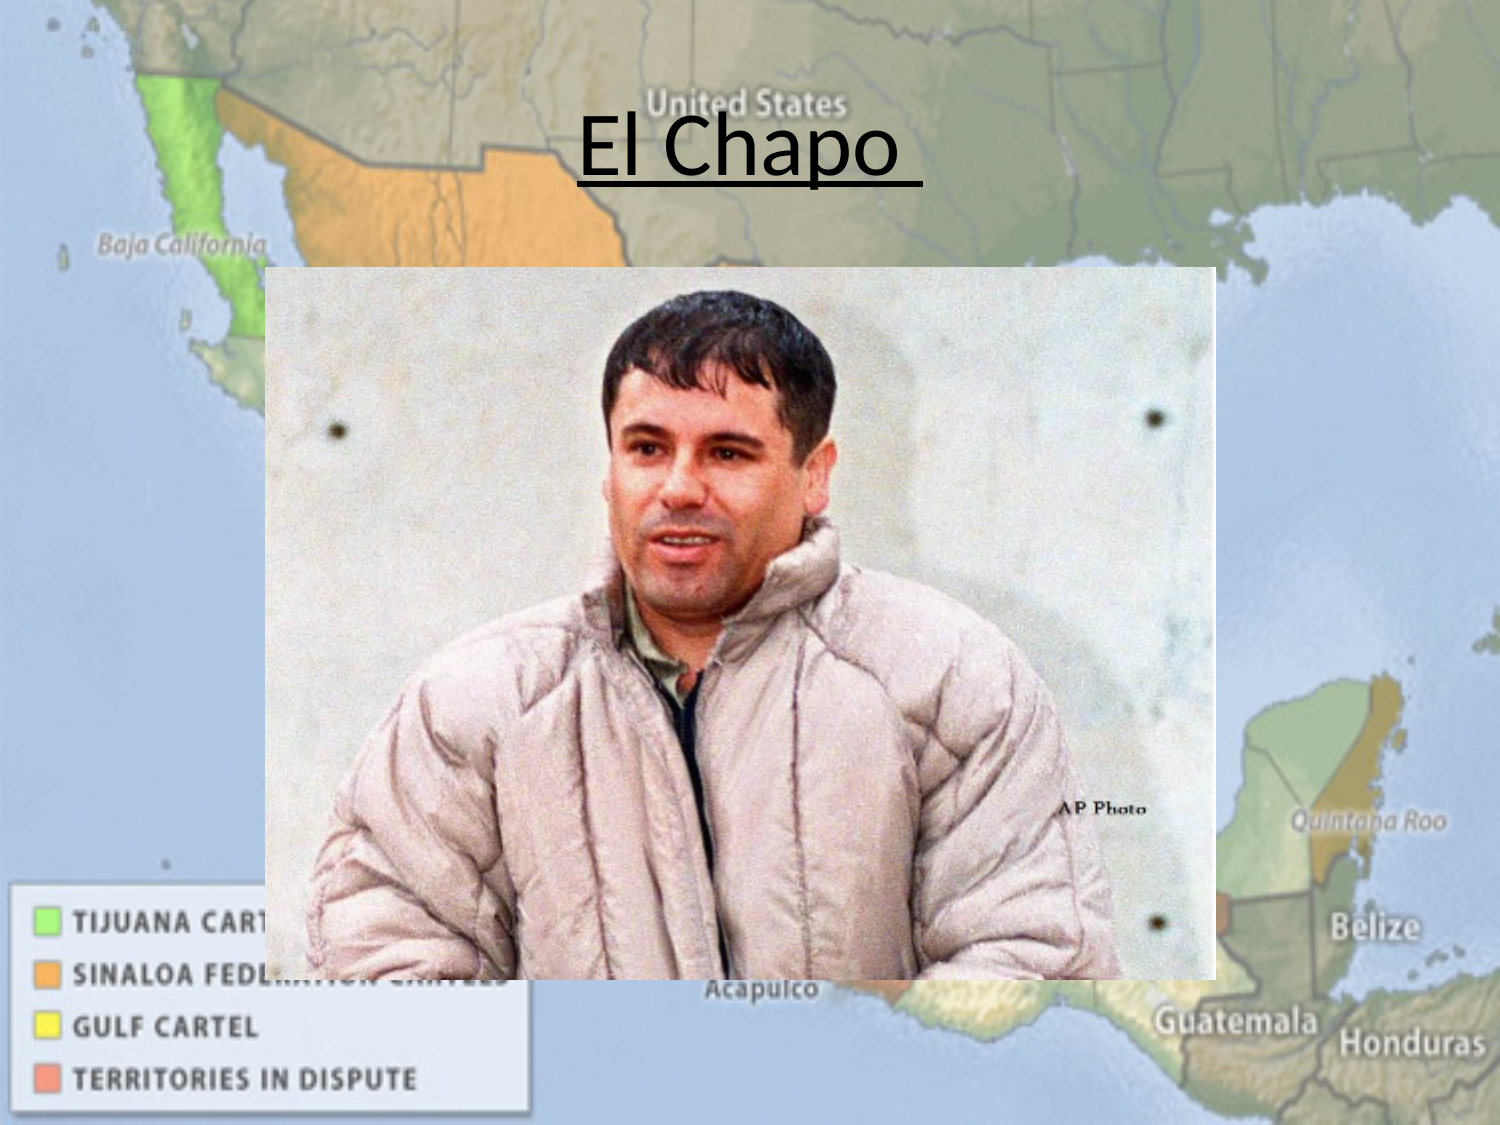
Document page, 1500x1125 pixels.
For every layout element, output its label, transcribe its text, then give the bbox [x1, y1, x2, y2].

title El Chapo [75, 45, 1426, 233]
picture [265, 267, 1216, 980]
